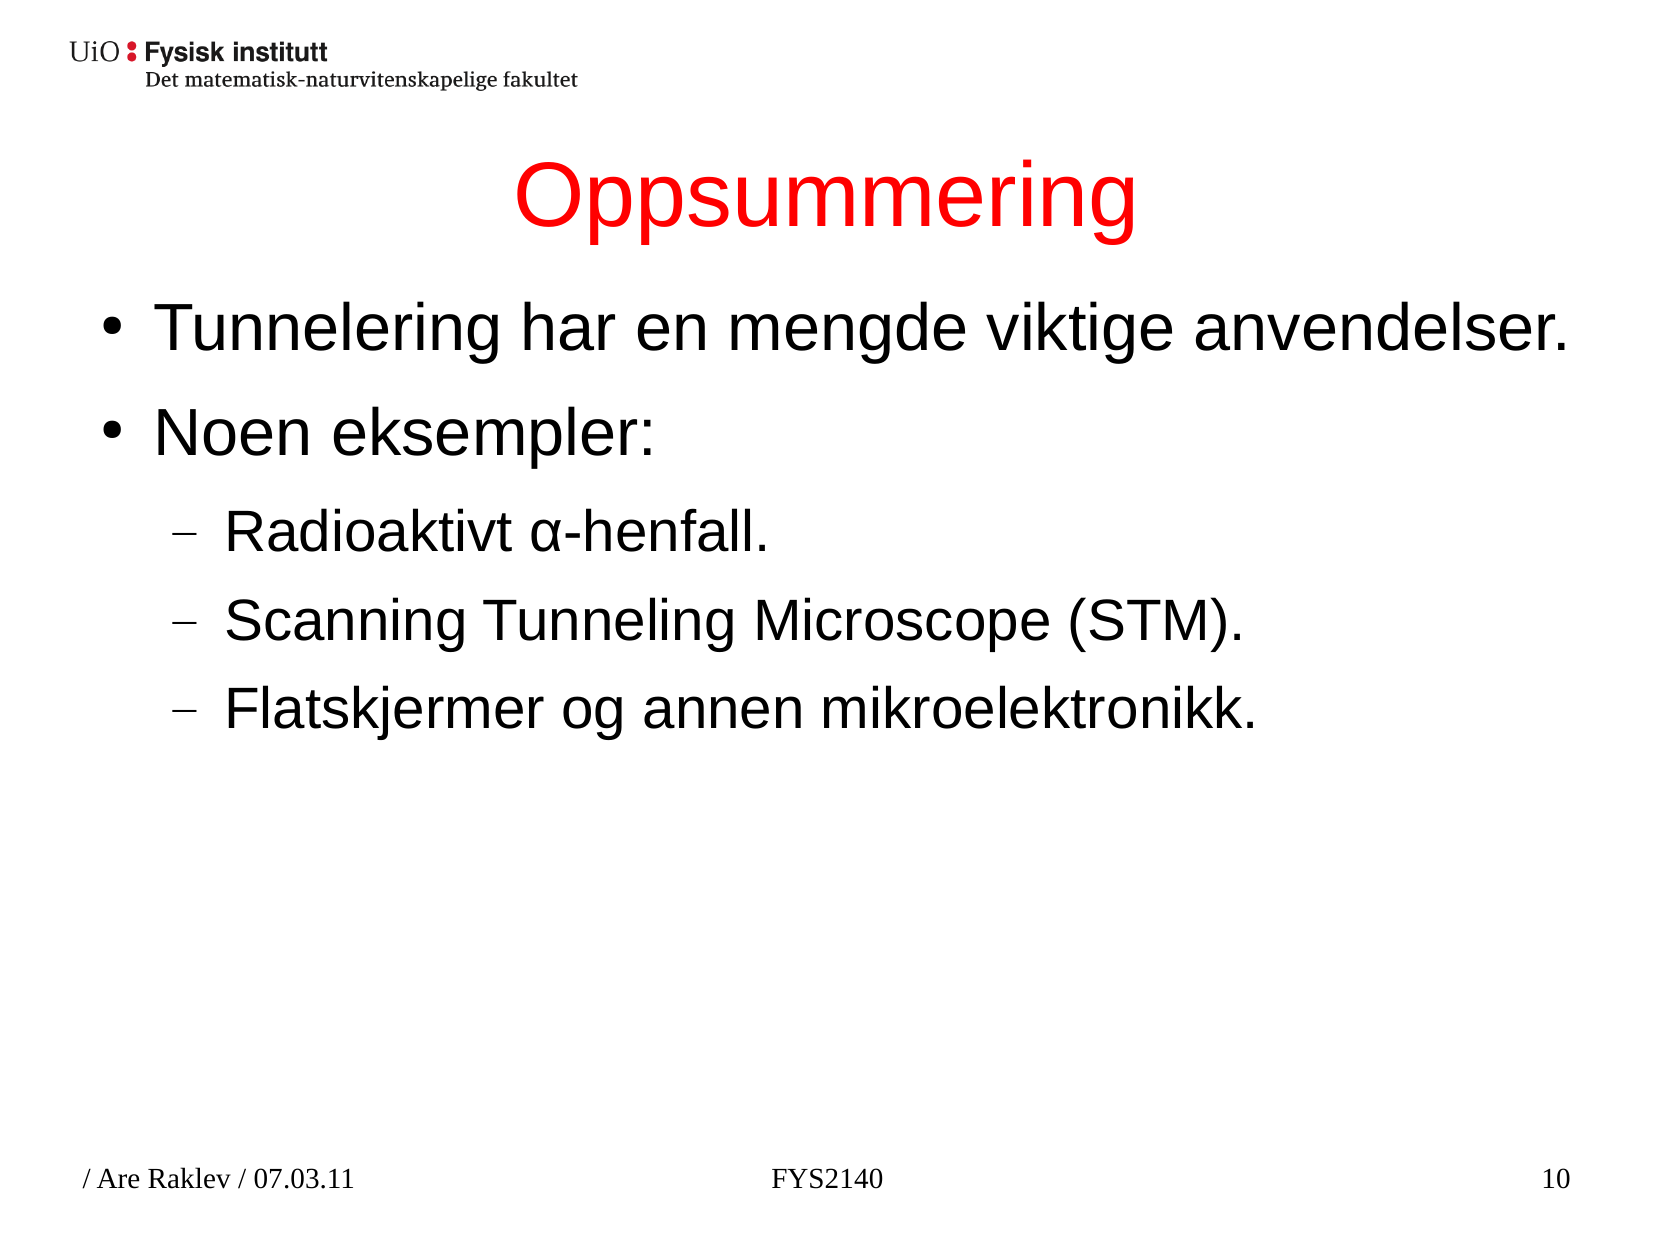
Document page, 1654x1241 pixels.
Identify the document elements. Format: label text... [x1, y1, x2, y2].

picture [68, 37, 581, 93]
list Tunnelering har en mengde viktige anvendelser. Noen eksempler: Radioaktivt α-henfall. Scanning Tunneling Microscope (STM). Flatskjermer og annen mikroelektronikk. [82, 290, 1576, 1094]
title Oppsummering [82, 90, 1571, 290]
